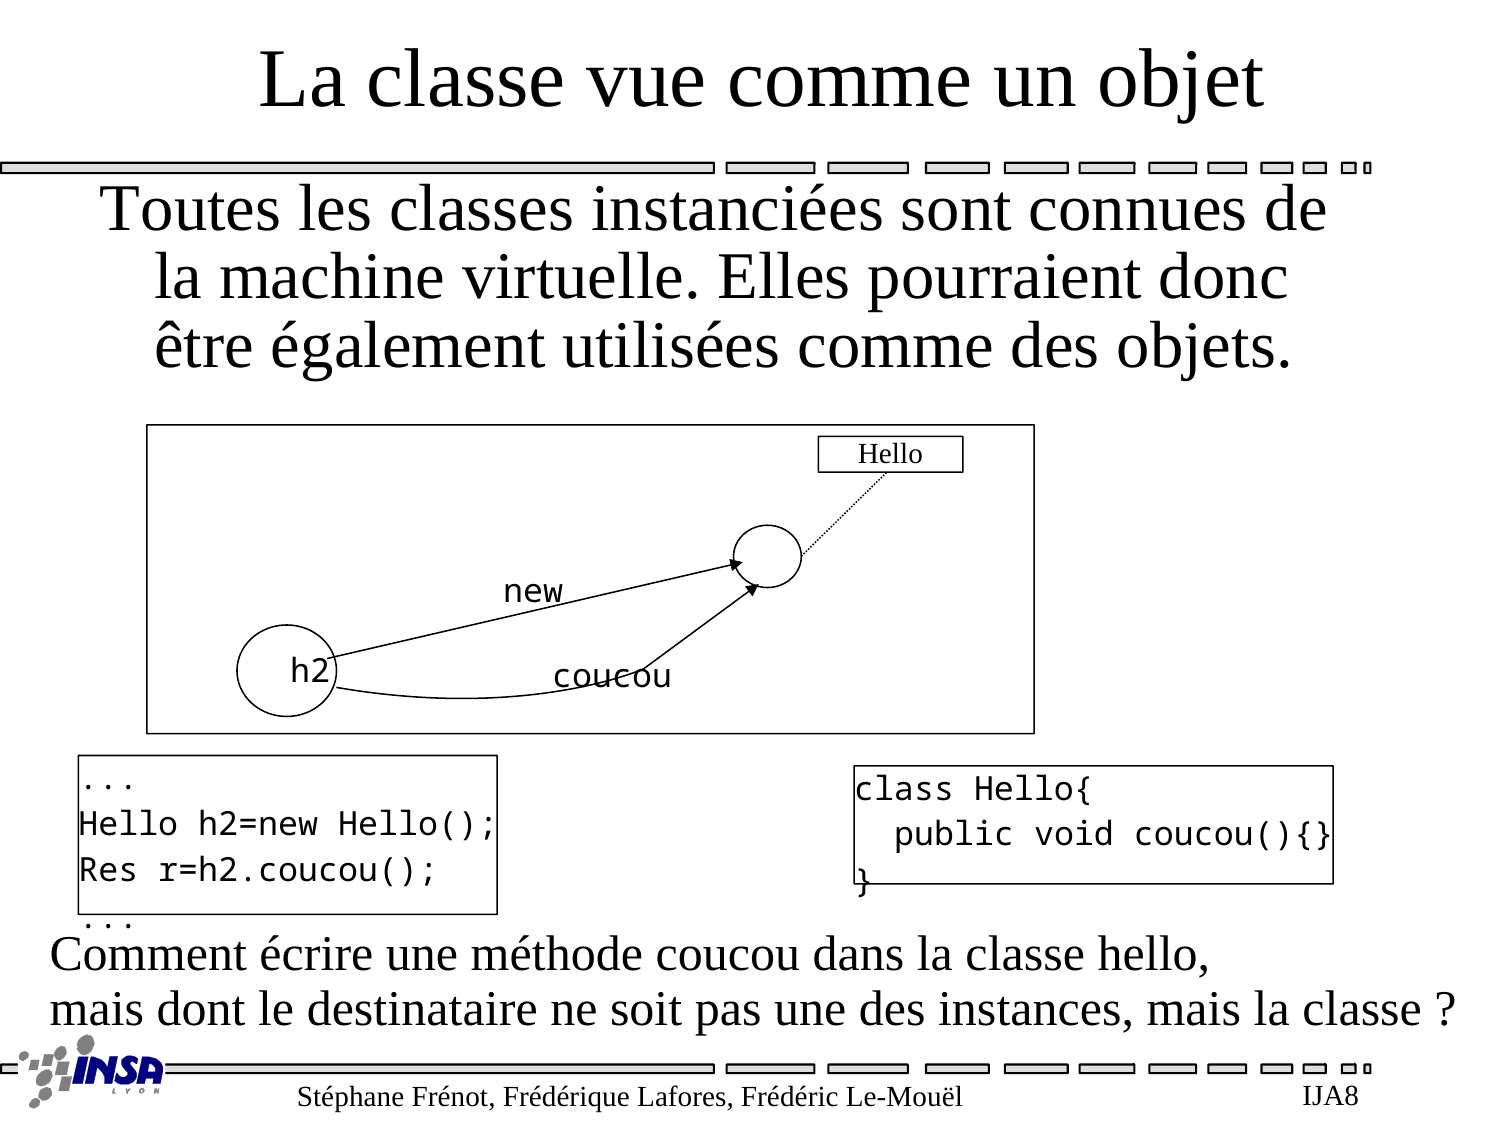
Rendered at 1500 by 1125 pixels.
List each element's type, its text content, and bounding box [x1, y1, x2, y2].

text_box new [503, 568, 564, 612]
text_box class Hello{ public void coucou(){} } [854, 765, 1335, 903]
text_box ... Hello h2=new Hello(); Res r=h2.coucou(); ... [78, 755, 499, 929]
text_box Comment écrire une méthode coucou dans la classe hello, mais dont le destinataire ne soit pas une des instances, mais la classe ? [49, 929, 1459, 1037]
text_box coucou [552, 653, 673, 697]
title La classe vue comme un objet [124, 0, 1400, 163]
list Toutes les classes instanciées sont connues de la machine virtuelle. Elles pourraient donc être également utilisées comme des objets. [99, 174, 1375, 929]
text_box h2 [290, 648, 331, 692]
text_box Hello [818, 439, 963, 470]
